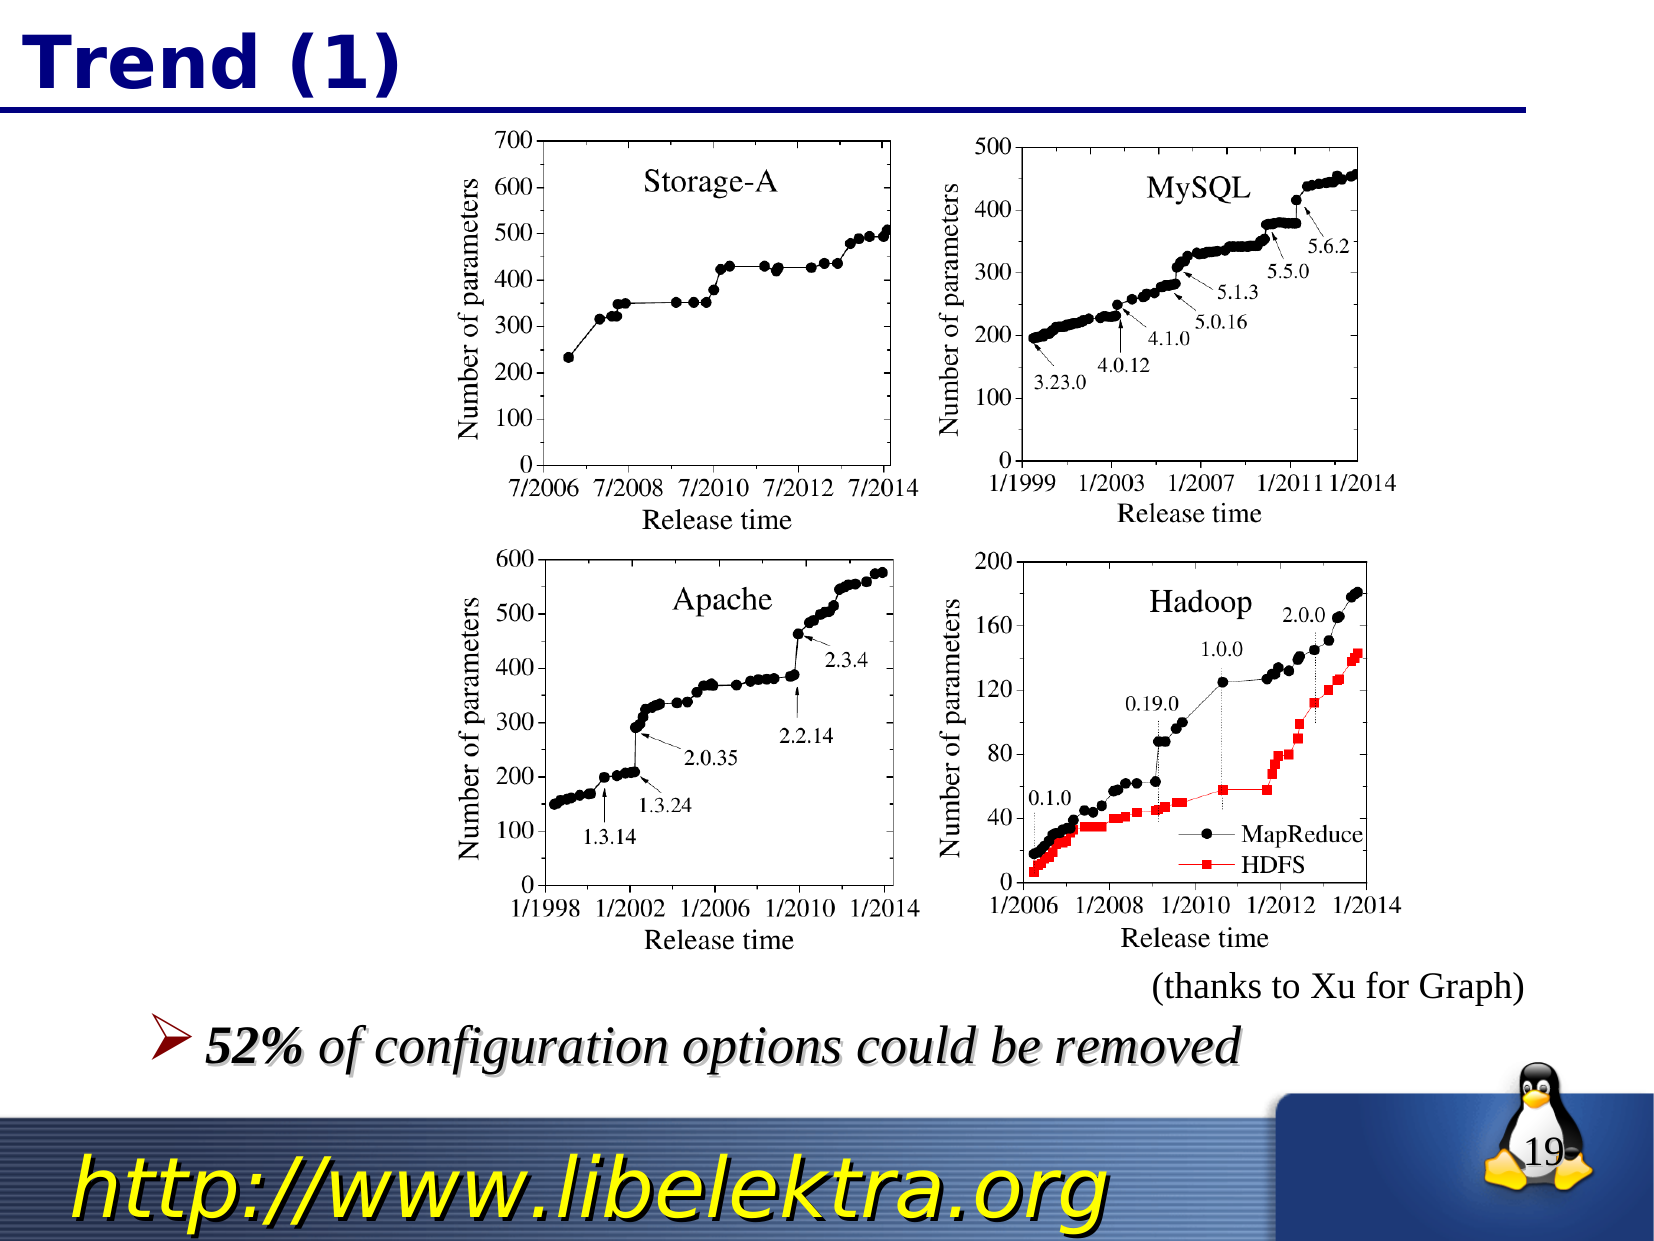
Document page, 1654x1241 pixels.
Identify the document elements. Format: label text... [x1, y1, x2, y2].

text_box (thanks to Xu for Graph) [1151, 962, 1600, 1004]
picture [0, 1061, 1654, 1241]
text_box Trend (1) [22, 14, 1611, 111]
text_box <Foliennummer> [1272, 1122, 1566, 1178]
picture [442, 126, 1418, 975]
list 52% of configuration options could be removed [131, 1003, 1447, 1093]
